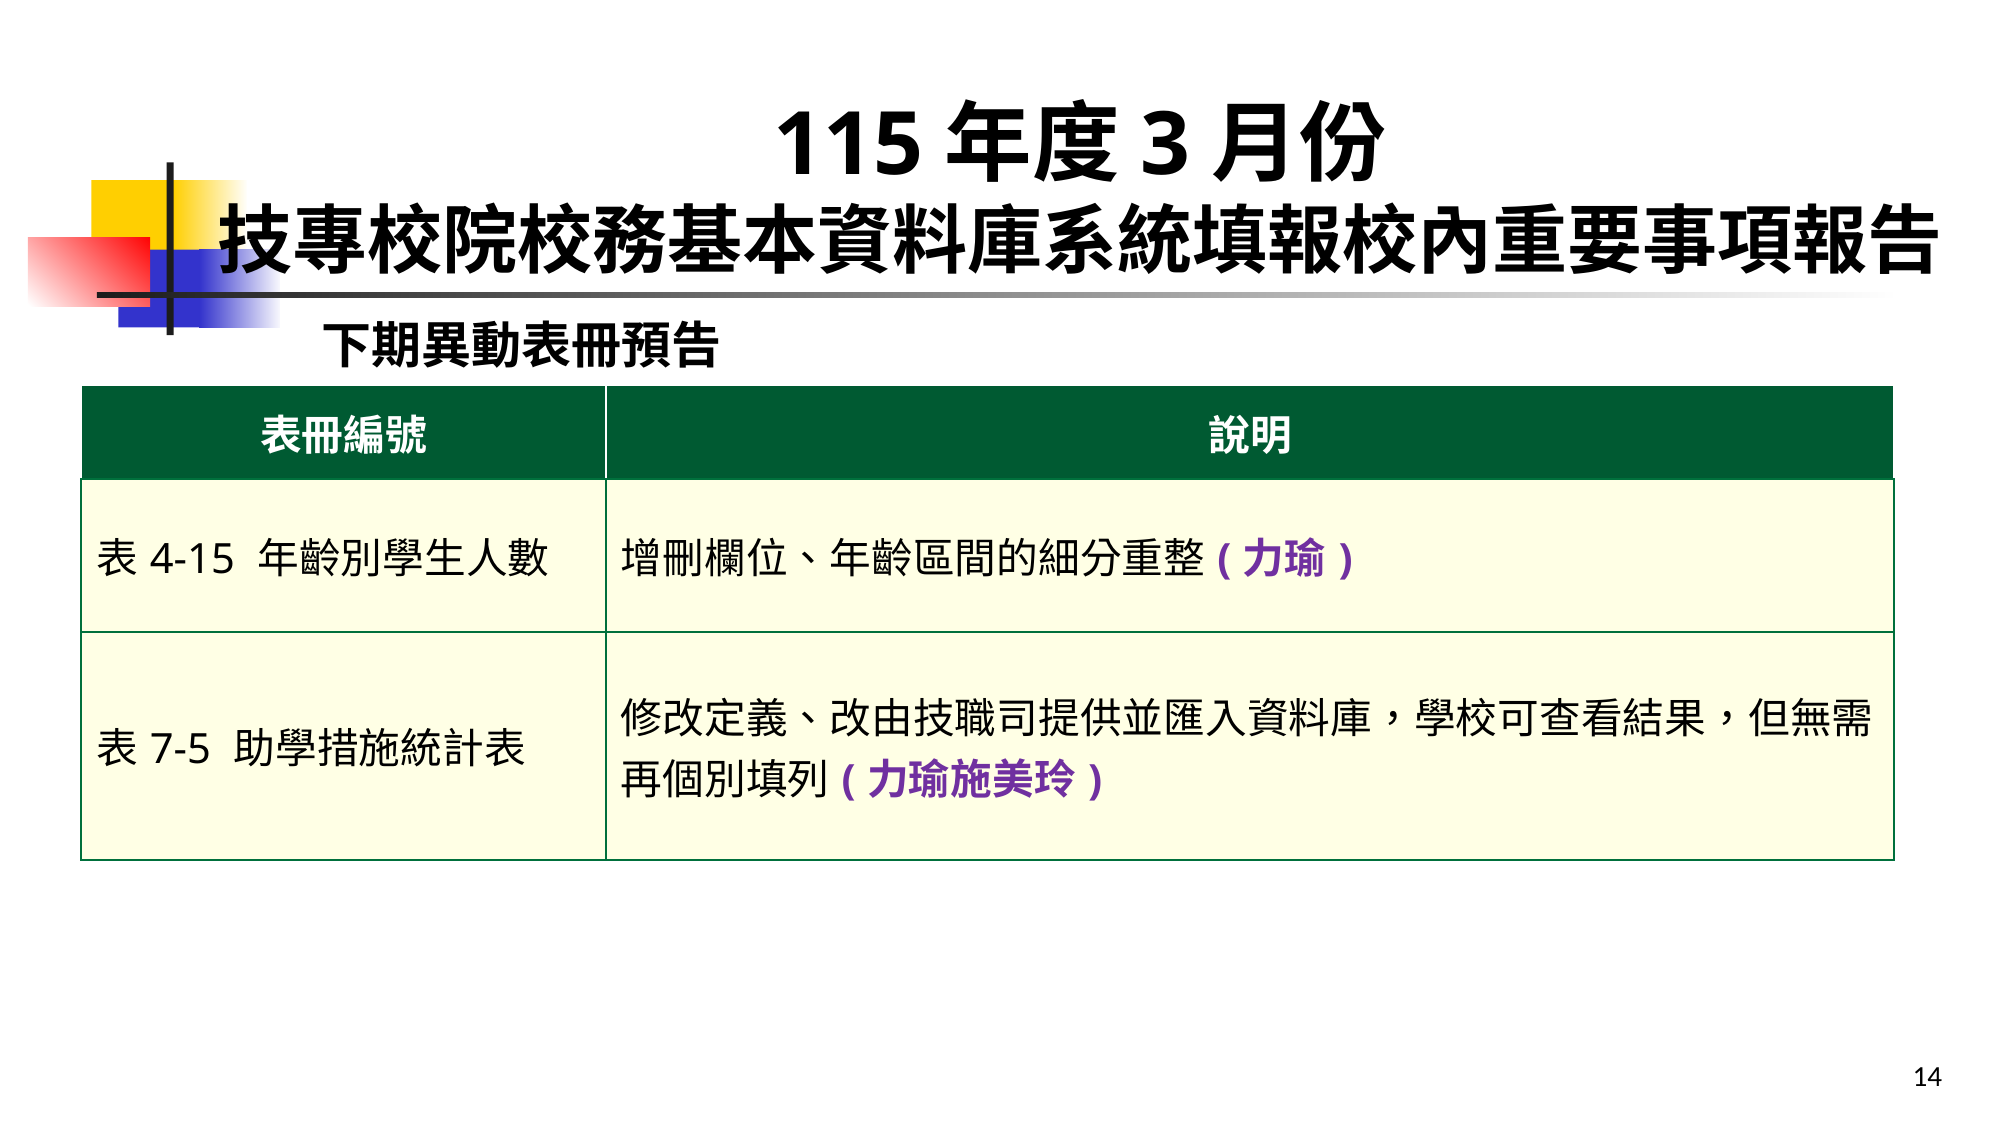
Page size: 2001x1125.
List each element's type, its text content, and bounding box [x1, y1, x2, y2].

text_box <編號> [1540, 1024, 1957, 1100]
table_cell 增刪欄位、年齡區間的細分重整(力瑜) [607, 480, 1893, 631]
table_cell 表7-5 助學措施統計表 [82, 633, 605, 859]
table_header 說明 [607, 386, 1893, 478]
text_box 下期異動表冊預告 [307, 305, 737, 381]
table_cell 修改定義、改由技職司提供並匯入資料庫，學校可查看結果，但無需再個別填列(力瑜施美玲) [607, 633, 1893, 859]
table_cell 表4-15 年齡別學生人數 [82, 480, 605, 631]
table_header 表冊編號 [82, 386, 605, 478]
text_box 115年度3月份 技專校院校務基本資料庫系統填報校內重要事項報告 [175, 77, 1986, 290]
